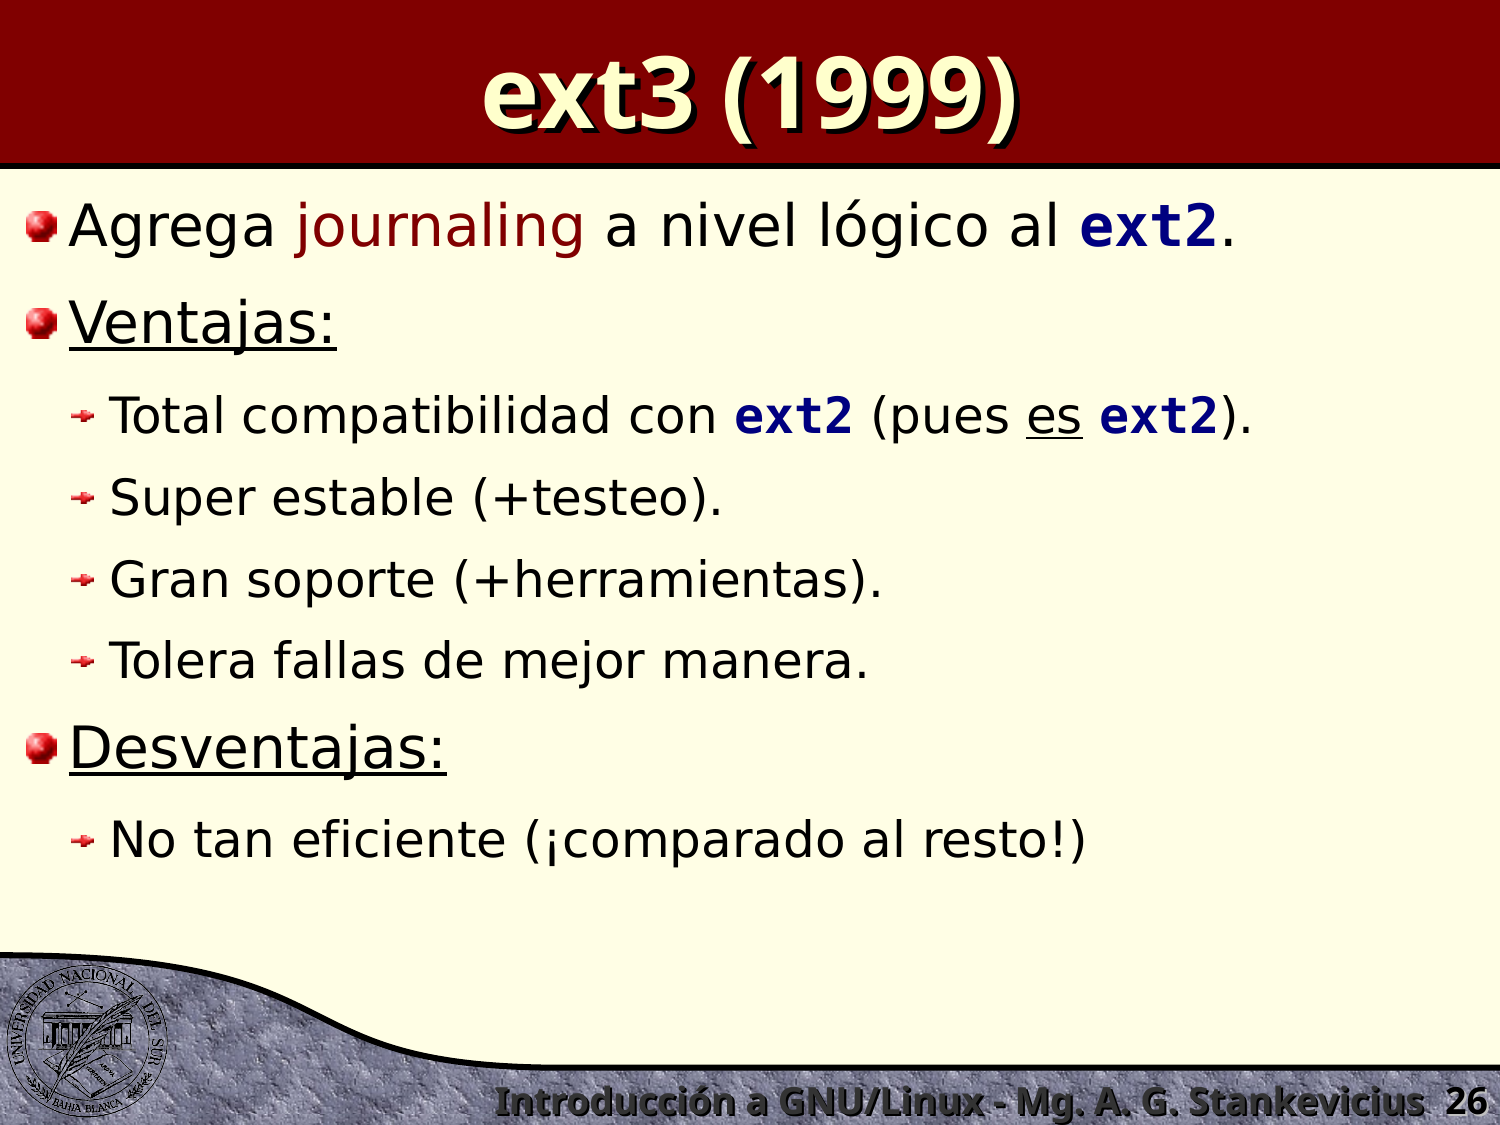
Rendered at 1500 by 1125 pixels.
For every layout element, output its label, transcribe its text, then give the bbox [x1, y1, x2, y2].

list Agrega journaling a nivel lógico al ext2. Ventajas: Total compatibilidad con ext2 (pues es ext2). Super estable (+testeo). Gran soporte (+herramientas). Tolera fallas de mejor manera. Desventajas: No tan eficiente (¡comparado al resto!) [11, 192, 1486, 935]
title ext3 (1999) [15, 12, 1485, 153]
picture [0, 956, 1500, 1125]
picture [1059, 1100, 1065, 1110]
